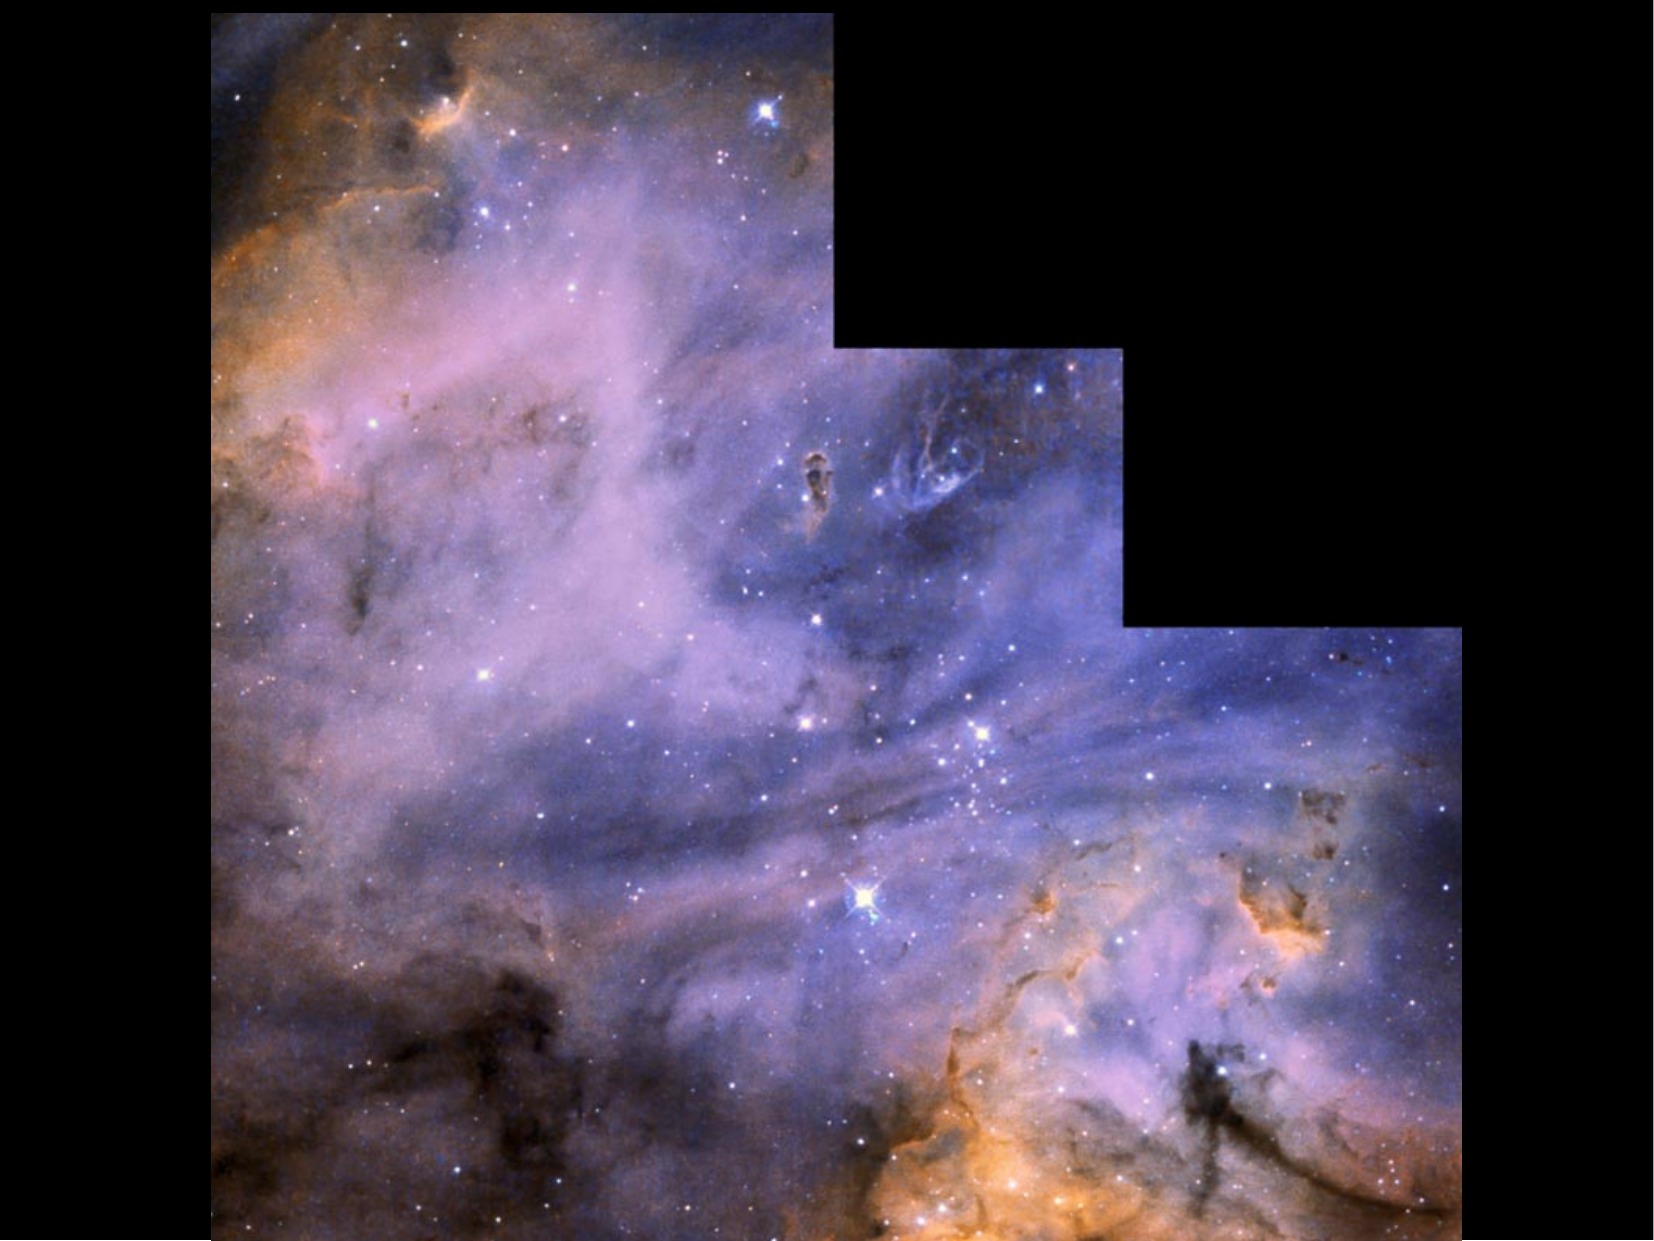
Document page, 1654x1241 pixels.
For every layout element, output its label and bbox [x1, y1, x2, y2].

picture [211, 13, 1462, 1241]
